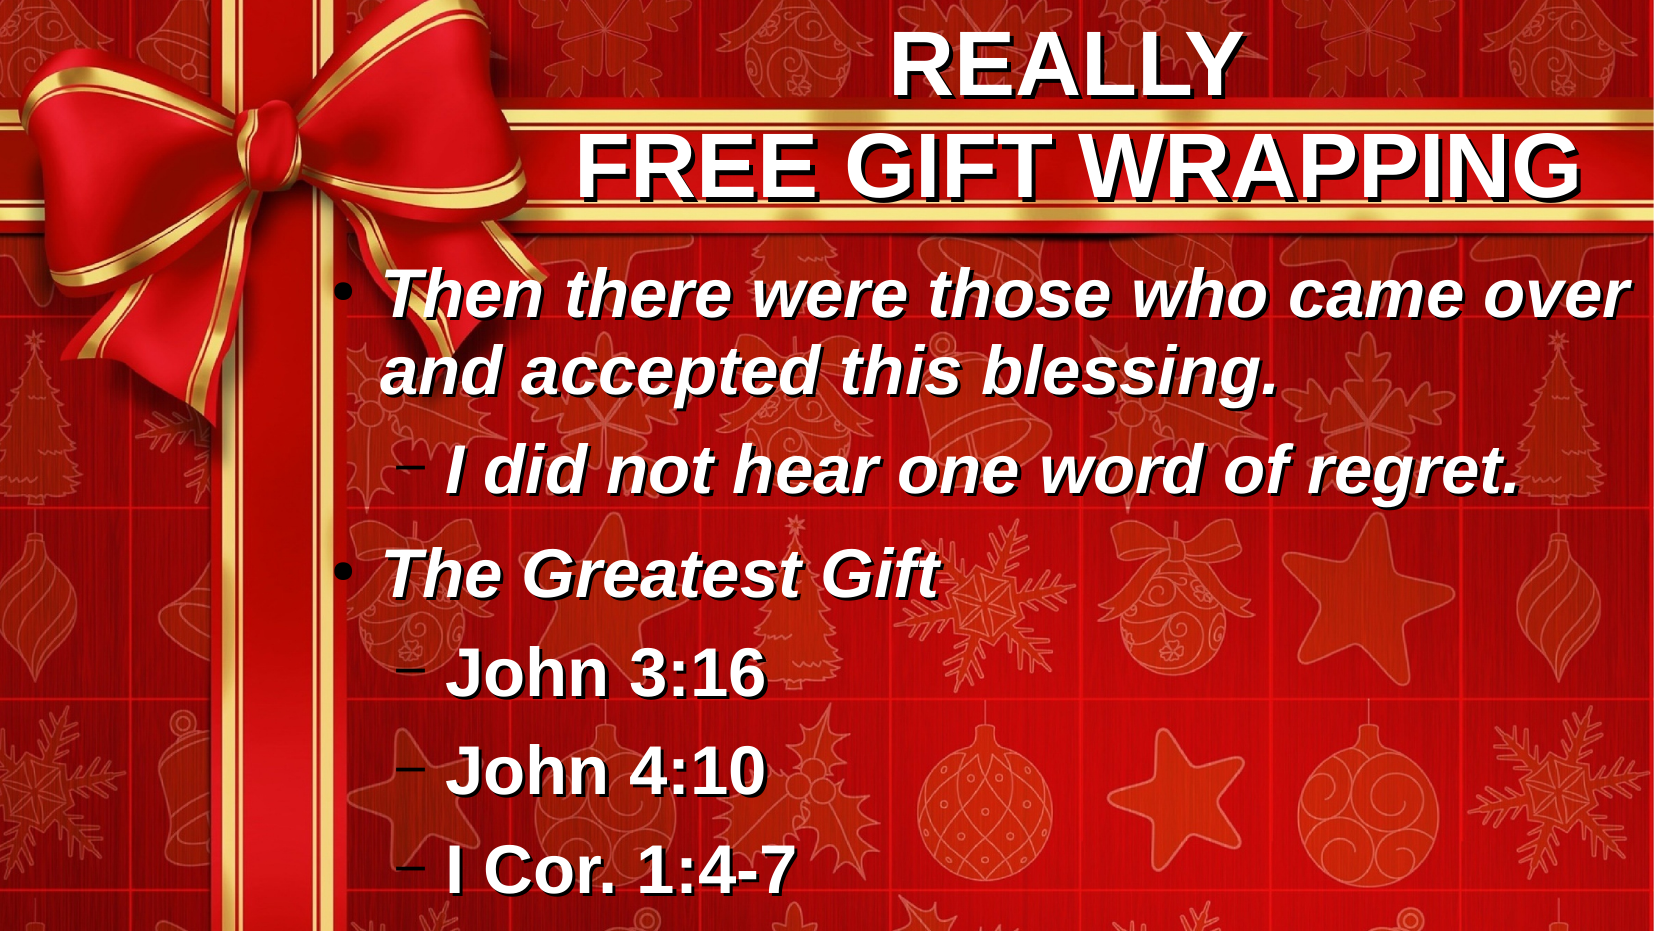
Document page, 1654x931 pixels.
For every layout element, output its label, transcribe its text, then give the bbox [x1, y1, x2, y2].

title REALLY FREE GIFT WRAPPING [541, 9, 1618, 220]
picture [0, 0, 1654, 931]
list Then there were those who came over and accepted this blessing. I did not hear one word of regret. The Greatest Gift John 3:16 John 4:10 I Cor. 1:4-7 [315, 255, 1636, 915]
